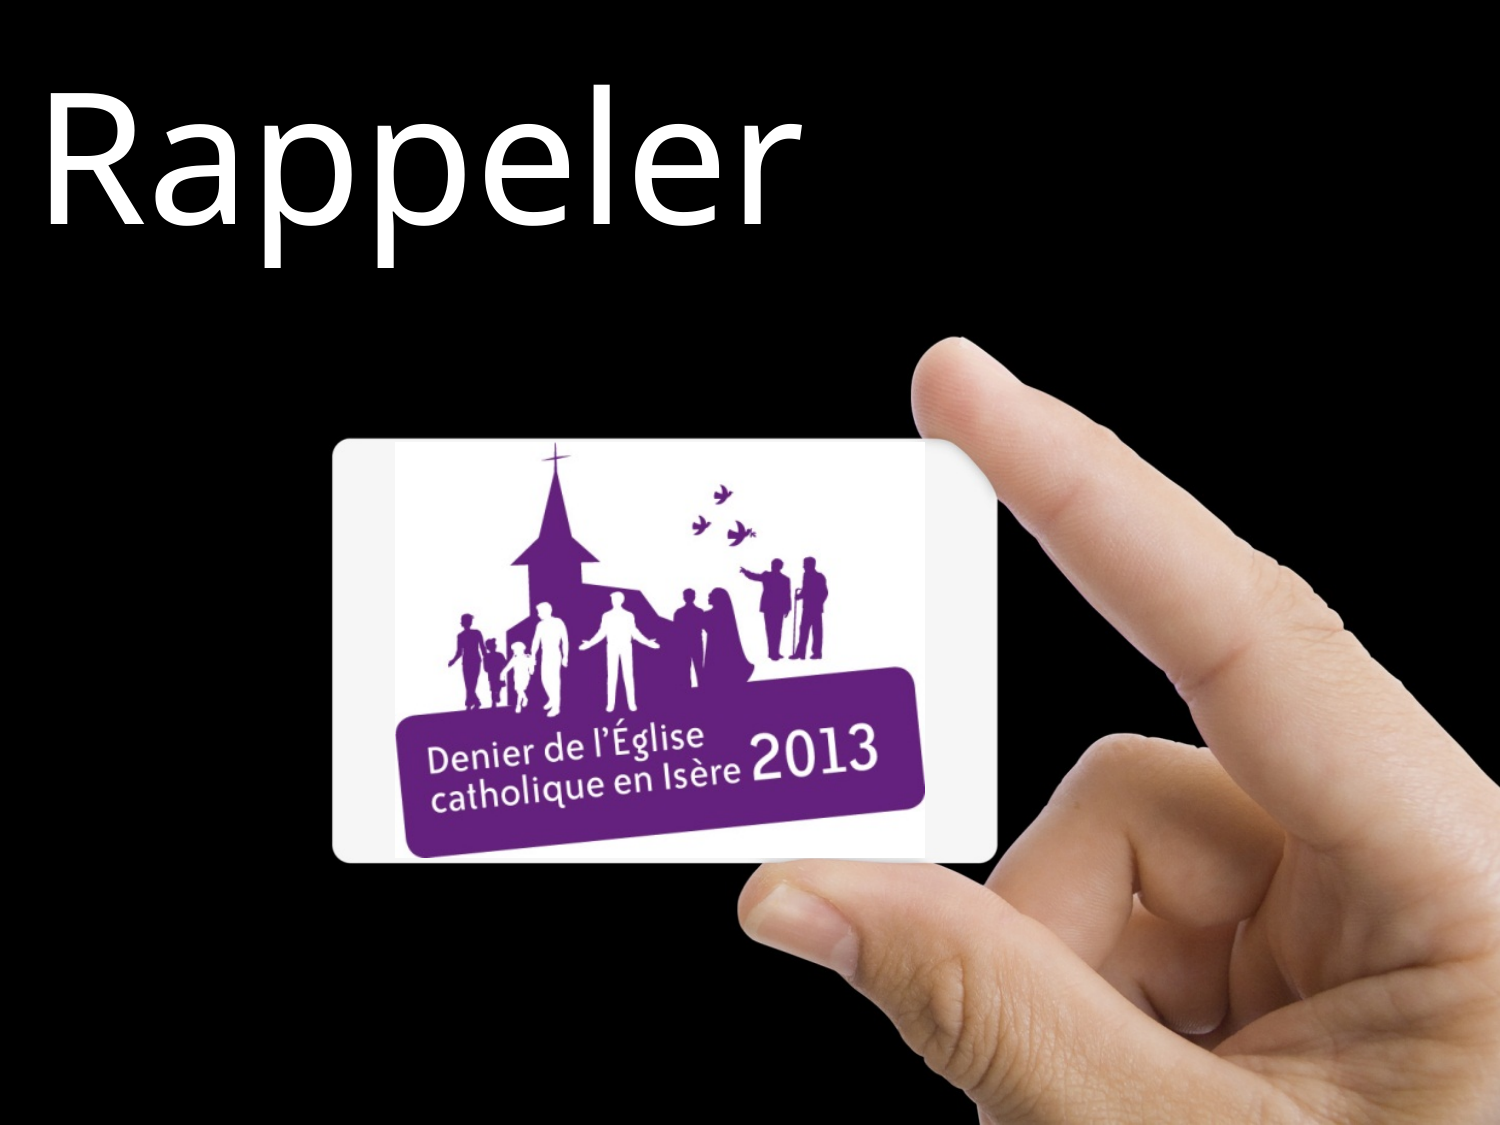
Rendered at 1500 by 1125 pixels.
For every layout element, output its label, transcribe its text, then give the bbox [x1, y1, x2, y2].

picture [295, 221, 1500, 1125]
title Rappeler [17, 7, 821, 296]
